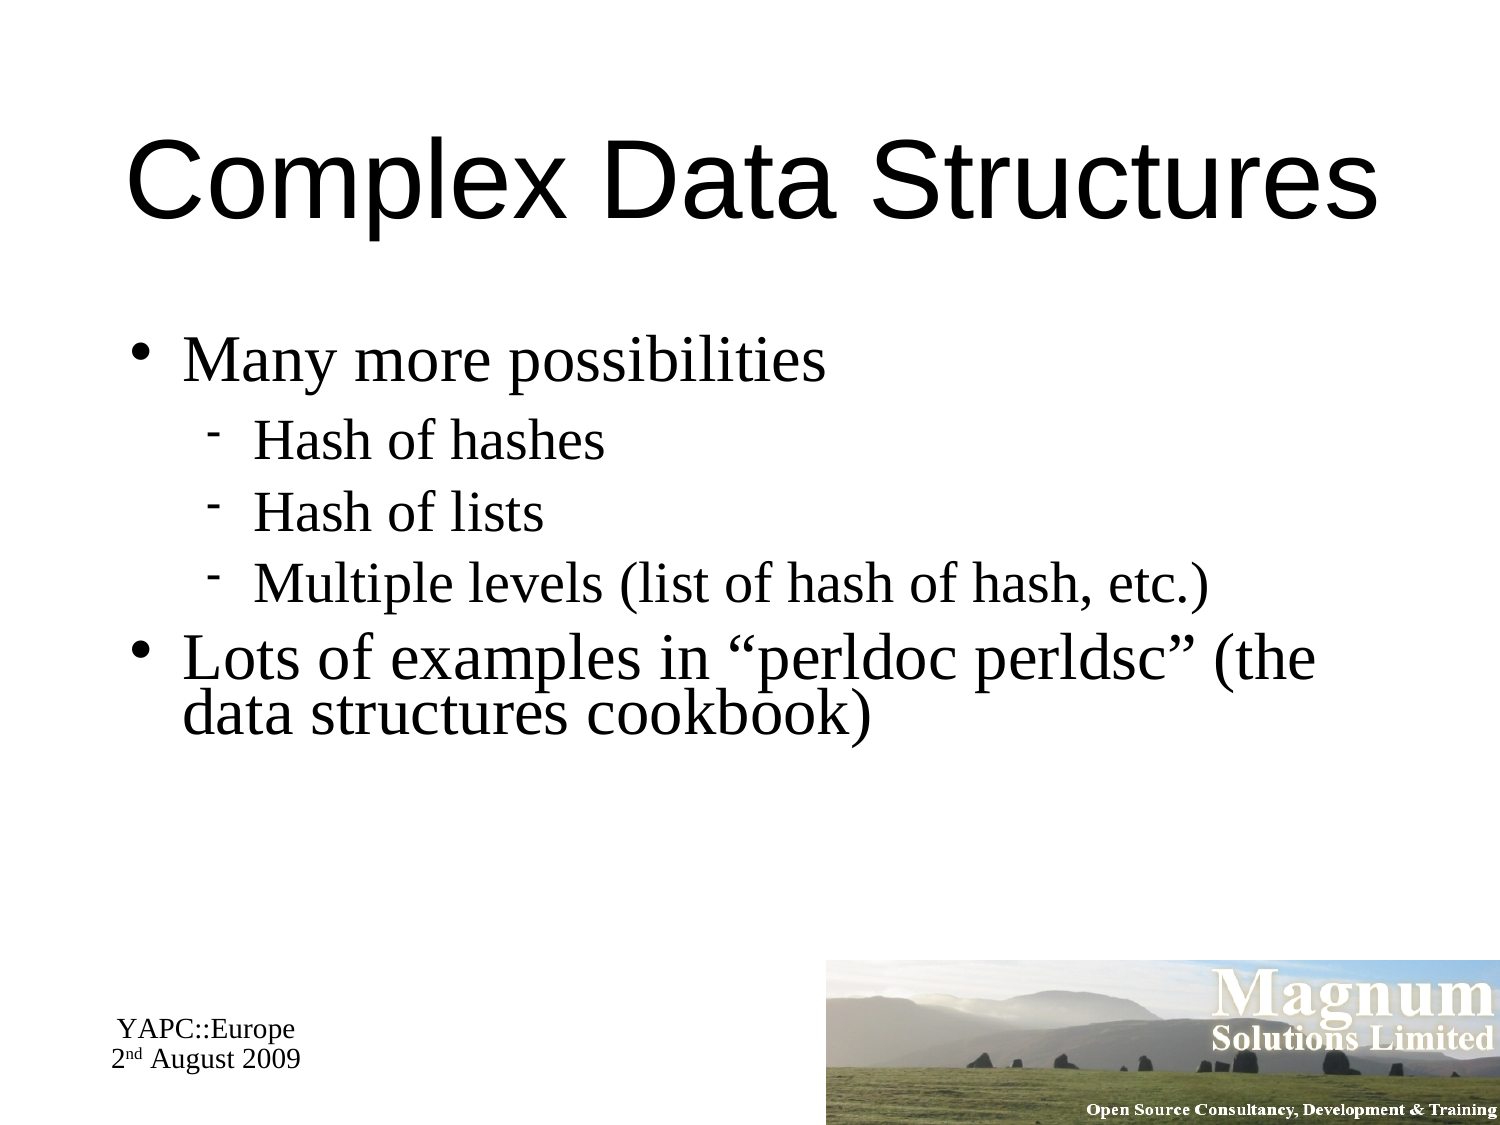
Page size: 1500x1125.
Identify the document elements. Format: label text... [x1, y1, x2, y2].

list Many more possibilities Hash of hashes Hash of lists Multiple levels (list of hash of hash, etc.) Lots of examples in “perldoc perldsc” (the data structures cookbook) [112, 337, 1388, 765]
picture [826, 960, 1500, 1125]
title Complex Data Structures [88, 62, 1418, 250]
